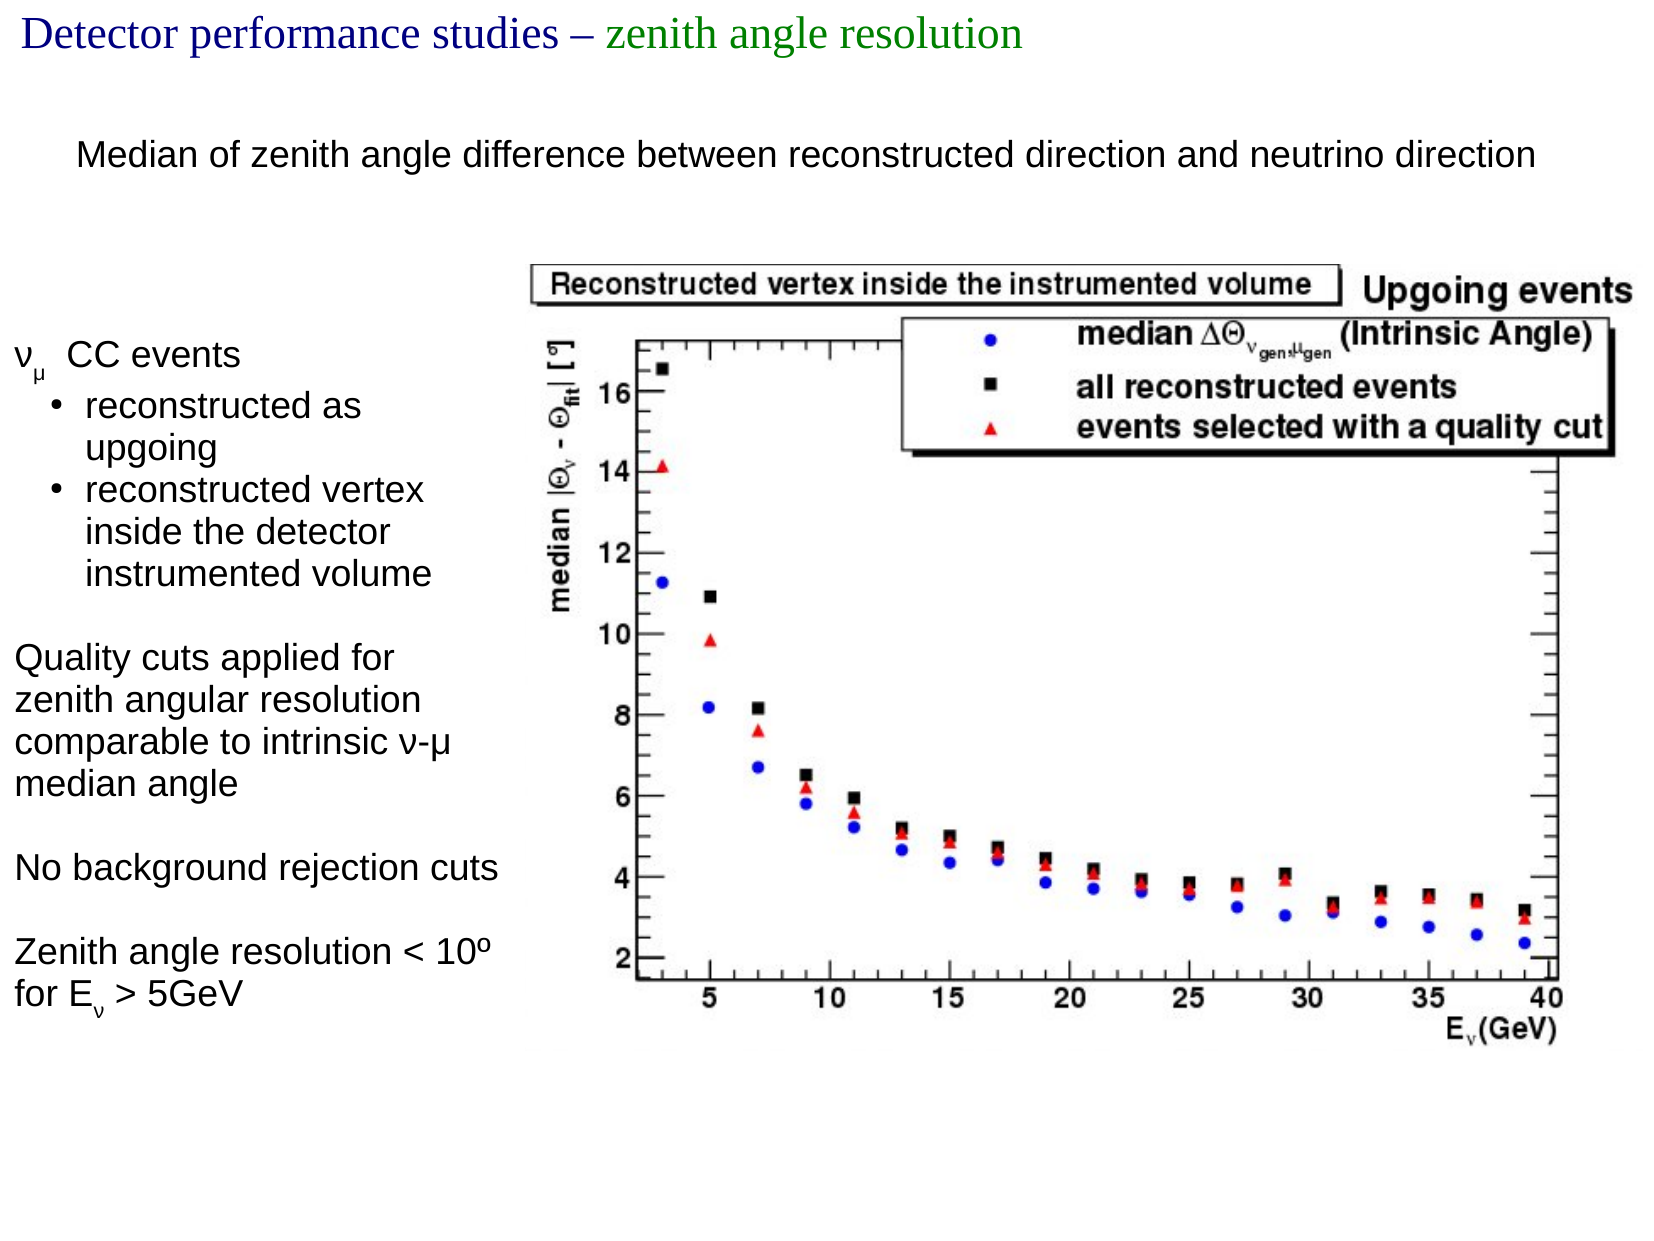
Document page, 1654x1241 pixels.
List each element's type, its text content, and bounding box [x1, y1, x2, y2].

picture [525, 264, 1643, 1051]
text_box Detector performance studies – zenith angle resolution [0, 0, 1051, 66]
text_box νμ CC events reconstructed as upgoing reconstructed vertex inside the detector instrumented volume Quality cuts applied for zenith angular resolution comparable to intrinsic ν-μ median angle No background rejection cuts Zenith angle resolution < 10º for Eν > 5GeV [0, 326, 520, 1032]
text_box Median of zenith angle difference between reconstructed direction and neutrino direction [61, 126, 1562, 184]
